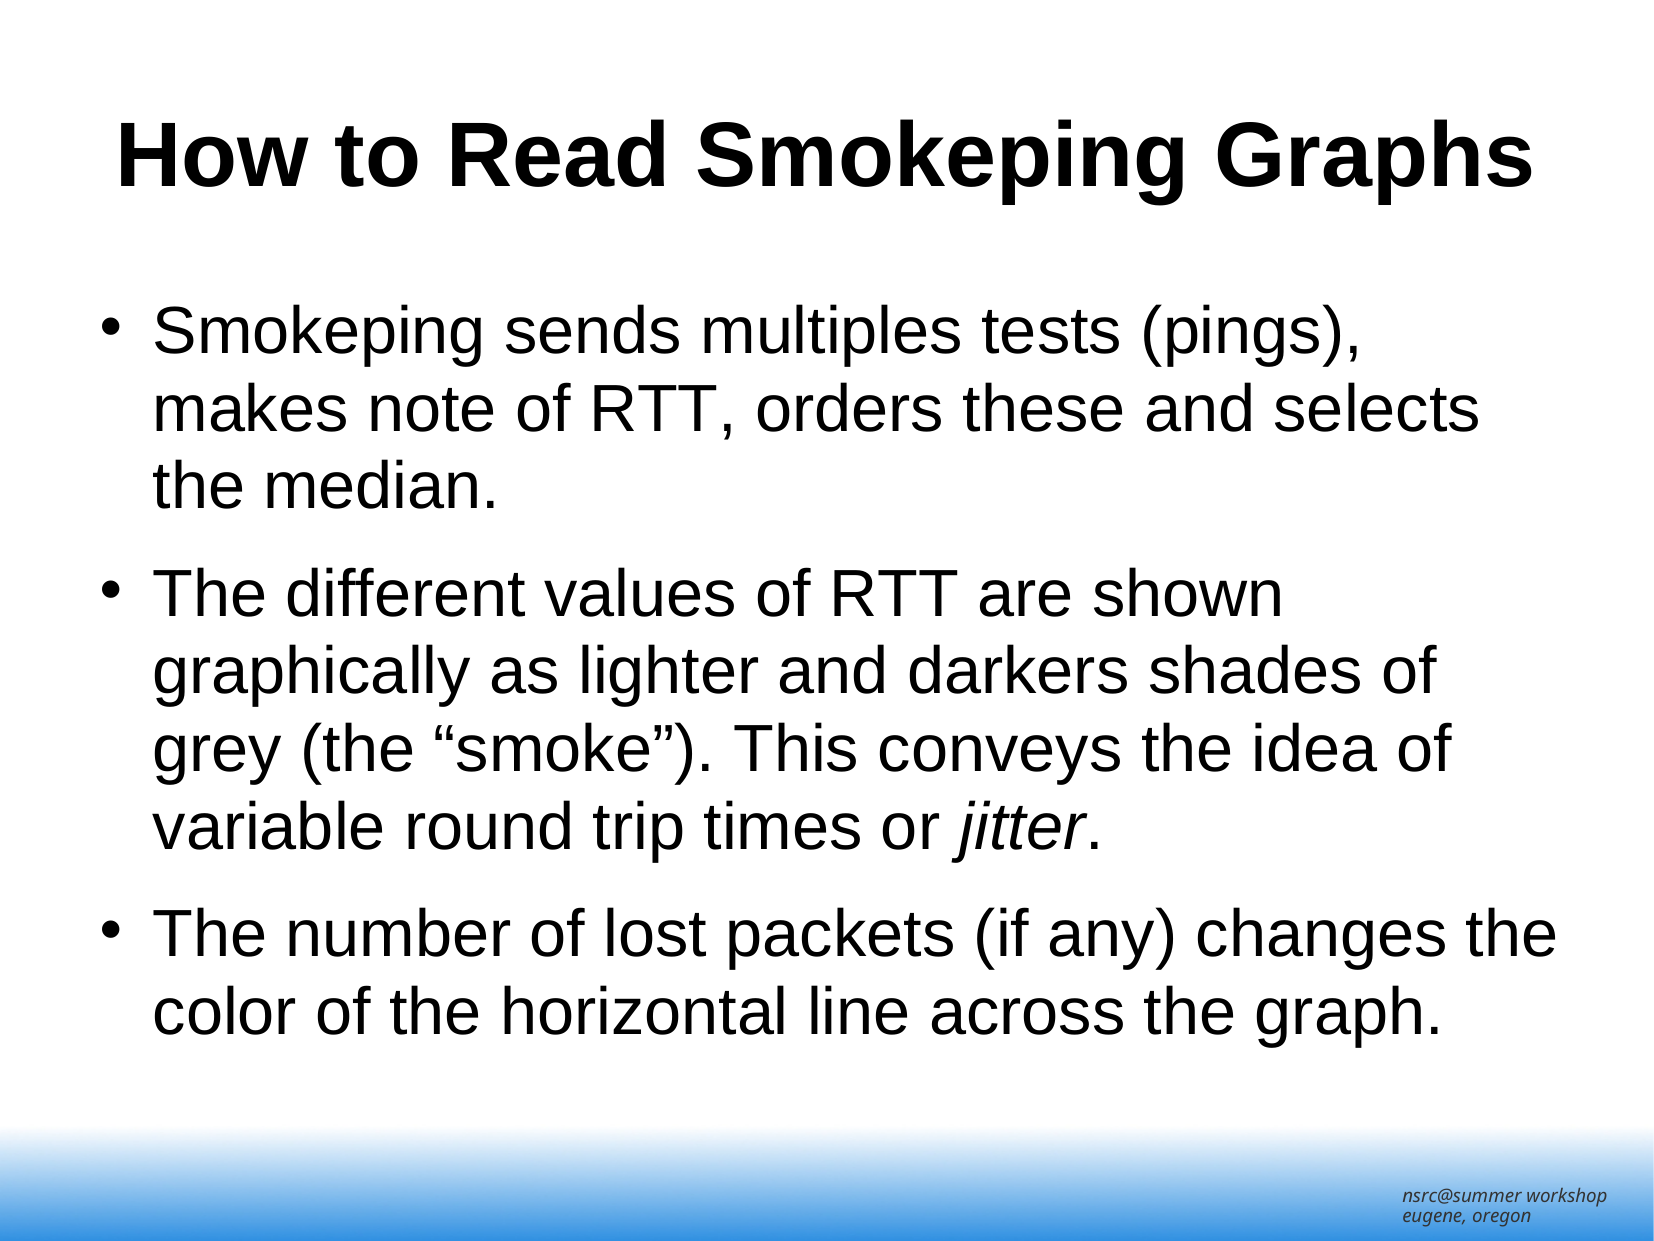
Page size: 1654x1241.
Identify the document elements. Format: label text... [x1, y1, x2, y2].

title How to Read Smokeping Graphs [82, 49, 1571, 257]
picture [0, 1124, 1654, 1241]
list Smokeping sends multiples tests (pings), makes note of RTT, orders these and selects the median. The different values of RTT are shown graphically as lighter and darkers shades of grey (the “smoke”). This conveys the idea of variable round trip times or jitter. The number of lost packets (if any) changes the color of the horizontal line across the graph. [82, 290, 1571, 1109]
